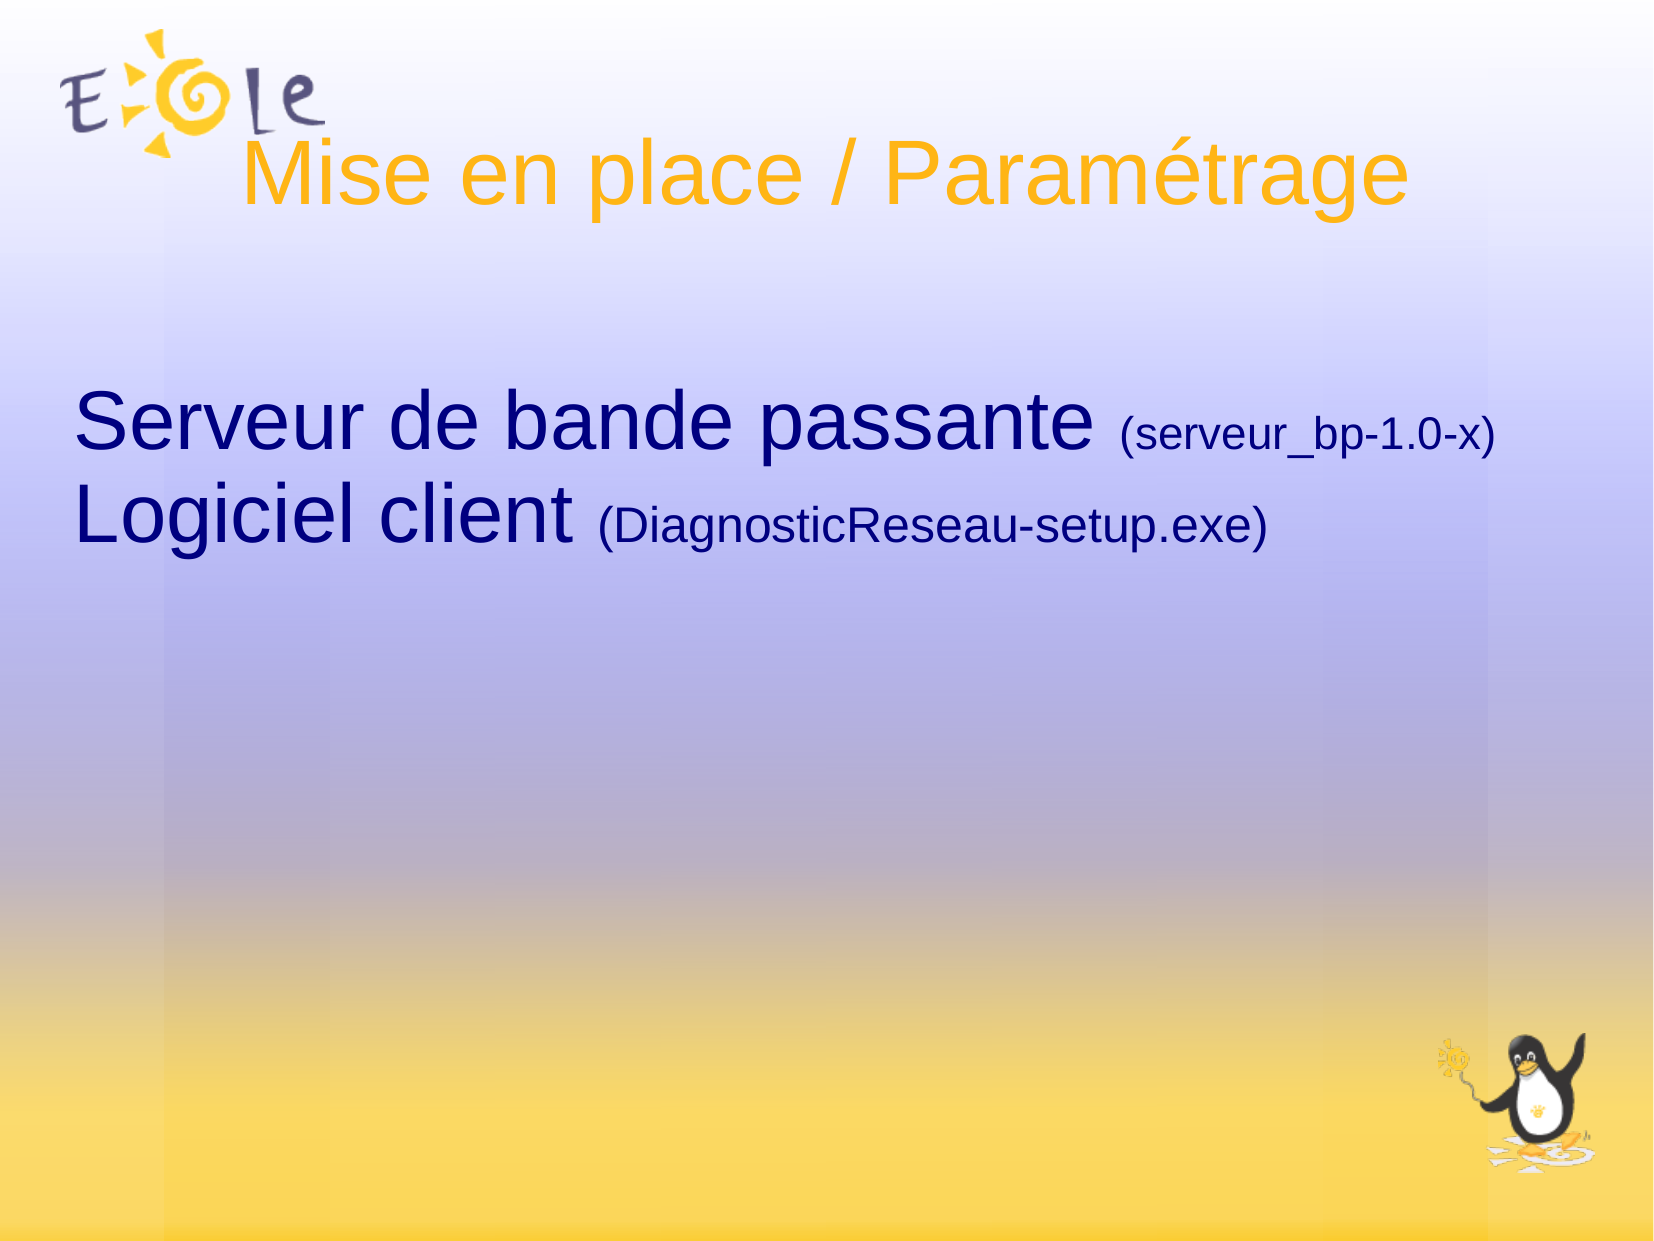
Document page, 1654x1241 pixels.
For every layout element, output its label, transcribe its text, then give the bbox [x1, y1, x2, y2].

text_box Serveur de bande passante (serveur_bp-1.0-x) Logiciel client (DiagnosticReseau-setup.exe) [59, 324, 1595, 945]
title Mise en place / Paramétrage [82, 49, 1571, 296]
picture [0, 0, 1654, 1241]
